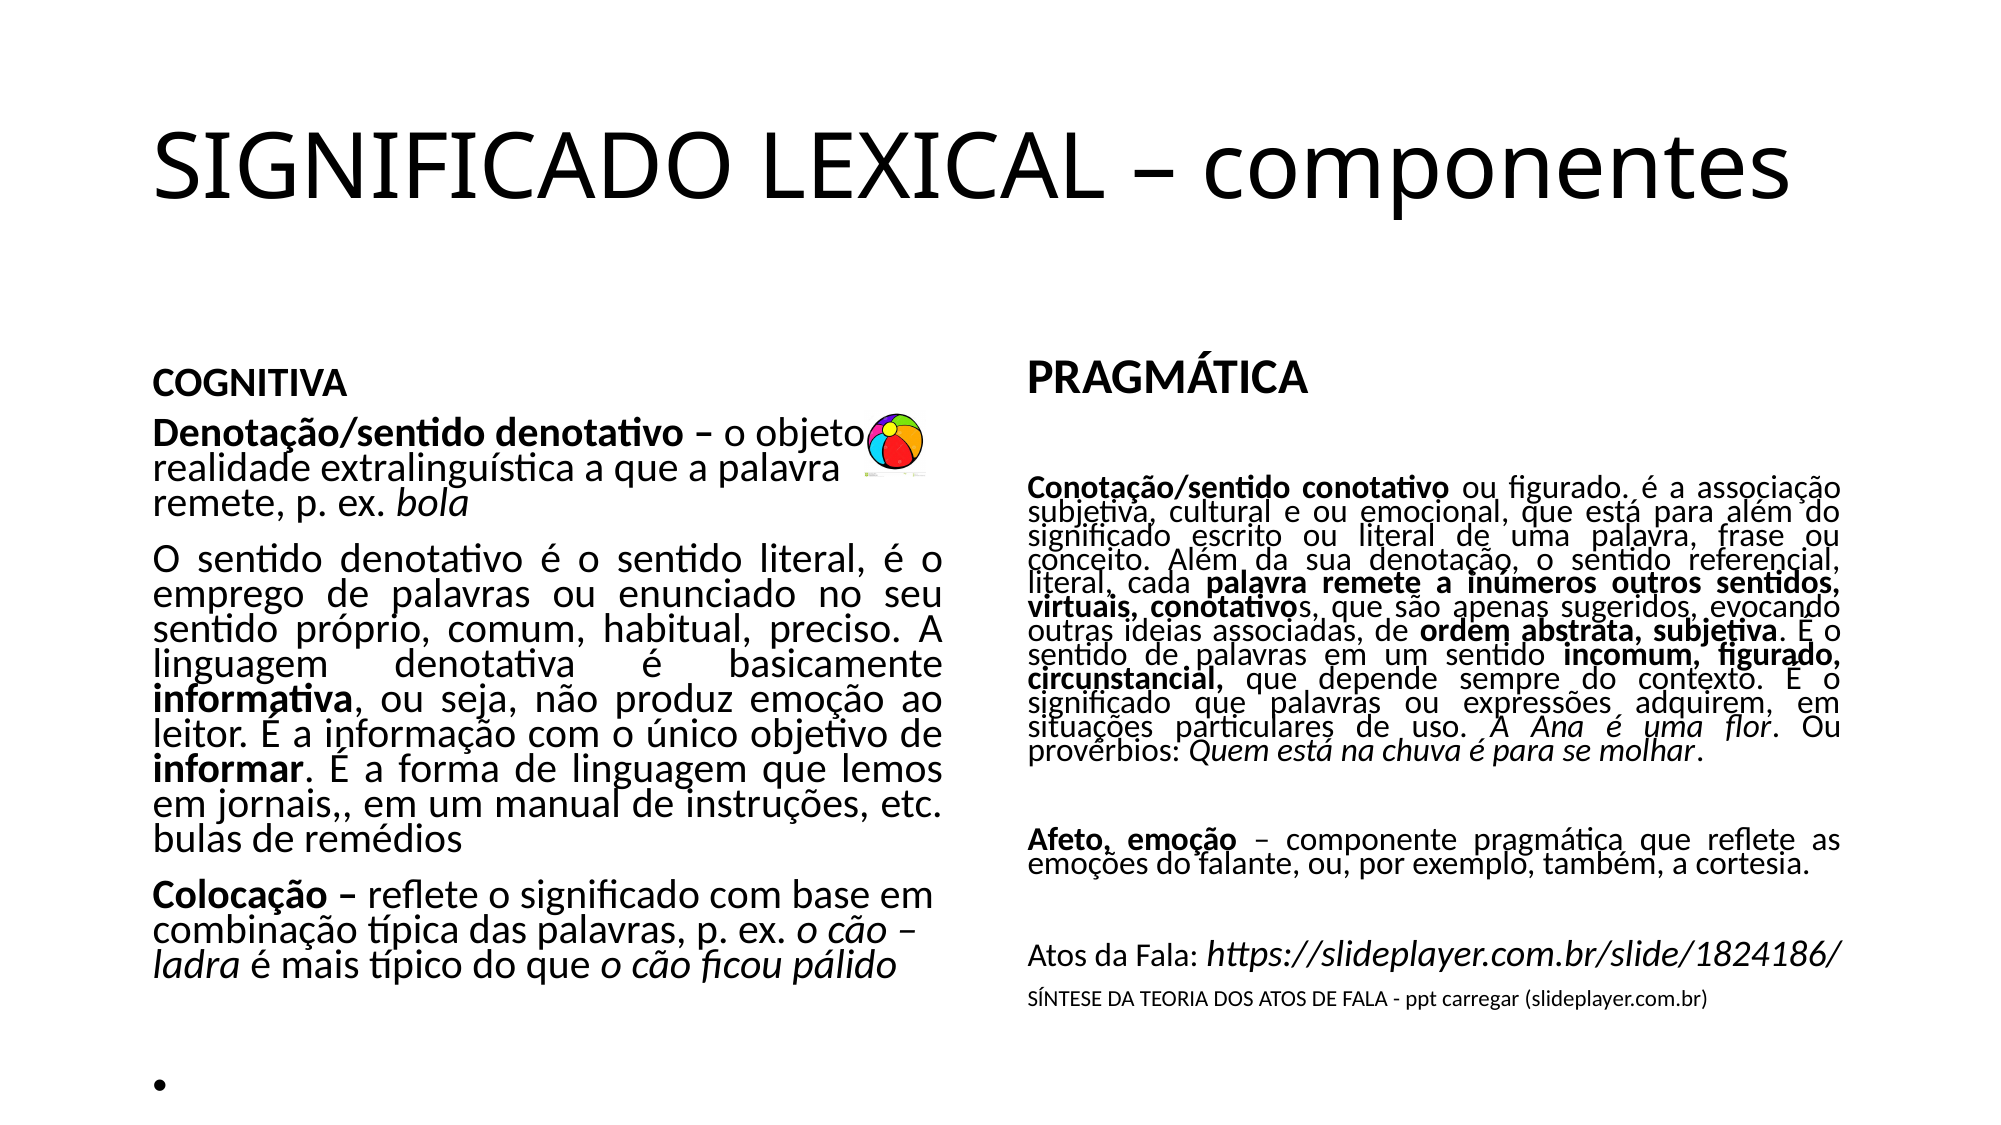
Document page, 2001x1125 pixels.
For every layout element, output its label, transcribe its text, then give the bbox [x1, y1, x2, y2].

list Conotação/sentido conotativo ou figurado. é a associação subjetiva, cultural e ou emocional, que está para além do significado escrito ou literal de uma palavra, frase ou conceito. Além da sua denotação, o sentido referencial, literal, cada palavra remete a inúmeros outros sentidos, virtuais, conotativos, que são apenas sugeridos, evocando outras ideias associadas, de ordem abstrata, subjetiva. É o sentido de palavras em um sentido incomum, figurado, circunstancial, que depende sempre do contexto. É o significado que palavras ou expressões adquirem, em situações particulares de uso. A Ana é uma flor. Ou provérbios: Quem está na chuva é para se molhar. Afeto, emoção – componente pragmática que reflete as emoções do falante, ou, por exemplo, também, a cortesia. Atos da Fala: https://slideplayer.com.br/slide/1824186/ SÍNTESE DA TEORIA DOS ATOS DE FALA - ppt carregar (slideplayer.com.br) [1012, 410, 1863, 1066]
list COGNITIVA [137, 275, 984, 410]
picture [864, 410, 926, 477]
title SIGNIFICADO LEXICAL – componentes [137, 59, 1863, 278]
list Denotação/sentido denotativo – o objeto da realidade extralinguística a que a palavra remete, p. ex. bola O sentido denotativo é o sentido literal, é o emprego de palavras ou enunciado no seu sentido próprio, comum, habitual, preciso. A linguagem denotativa é basicamente informativa, ou seja, não produz emoção ao leitor. É a informação com o único objetivo de informar. É a forma de linguagem que lemos em jornais,, em um manual de instruções, etc. bulas de remédios Colocação – reflete o significado com base em combinação típica das palavras, p. ex. o cão – ladra é mais típico do que o cão ficou pálido [137, 410, 984, 1016]
list PRAGMÁTICA [1012, 275, 1863, 410]
